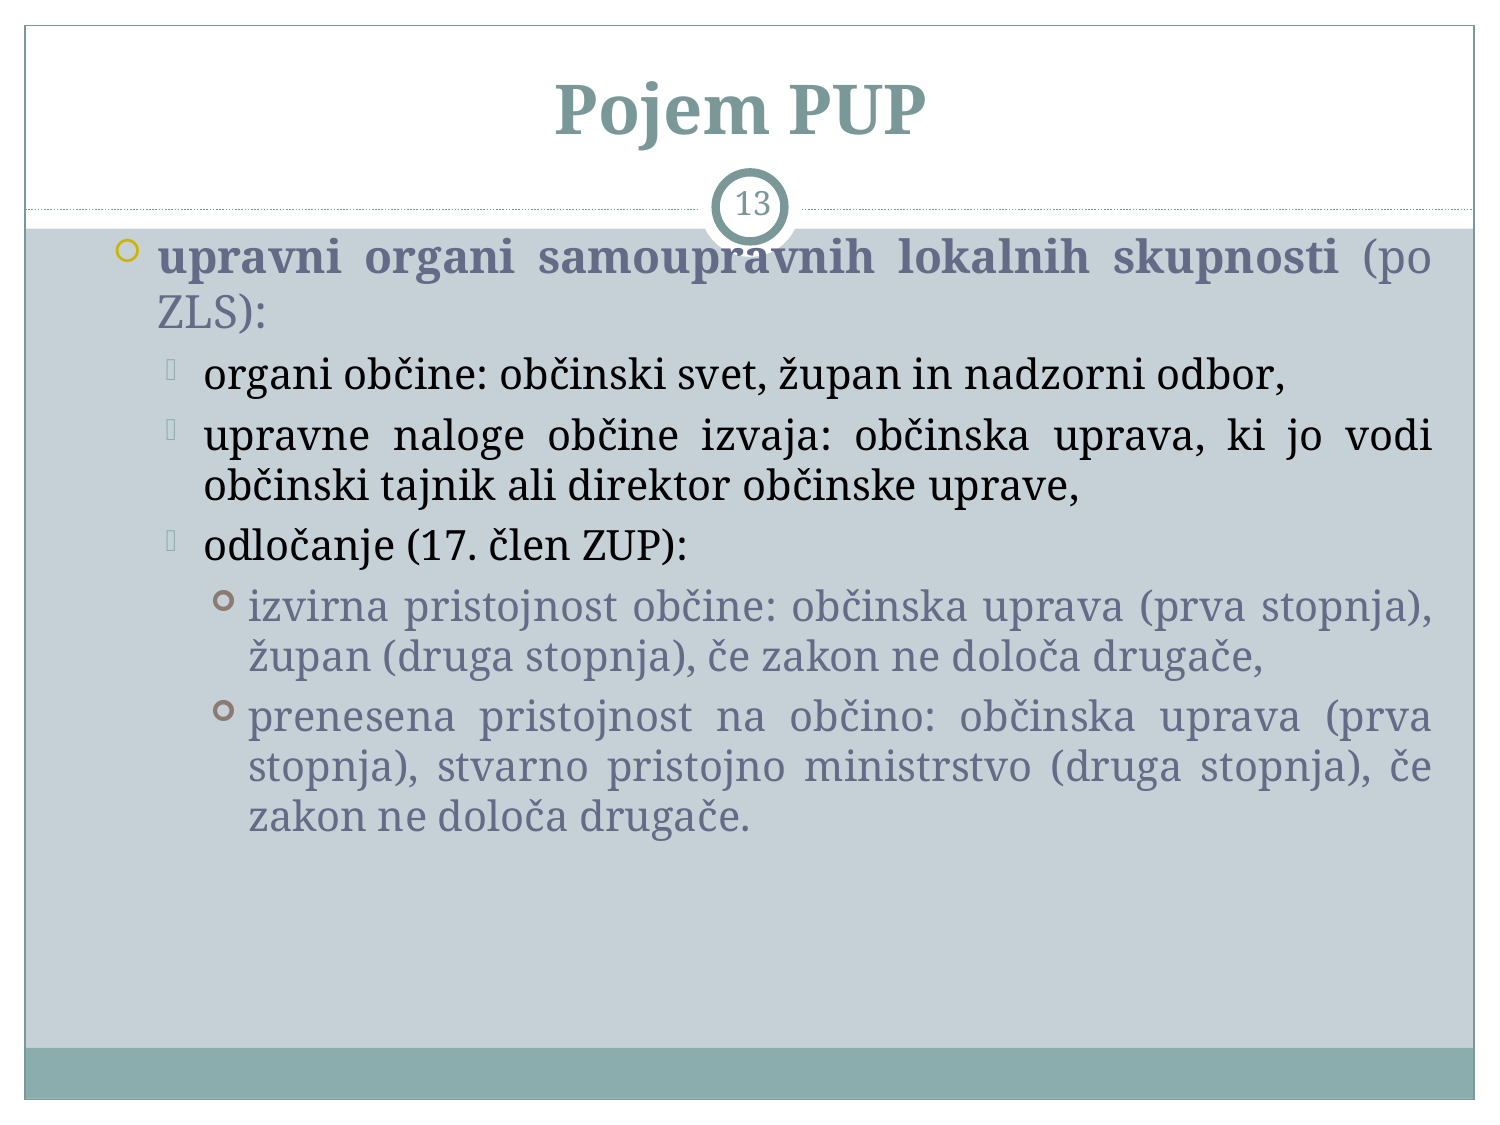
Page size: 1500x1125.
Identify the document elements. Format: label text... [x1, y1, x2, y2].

title Pojem PUP [41, 30, 1442, 156]
text_box <number> [715, 168, 791, 220]
list upravni organi samoupravnih lokalnih skupnosti (po ZLS): organi občine: občinski svet, župan in nadzorni odbor, upravne naloge občine izvaja: občinska uprava, ki jo vodi občinski tajnik ali direktor občinske uprave, odločanje (17. člen ZUP): izvirna pristojnost občine: občinska uprava (prva stopnja), župan (druga stopnja), če zakon ne določa drugače, prenesena pristojnost na občino: občinska uprava (prva stopnja), stvarno pristojno ministrstvo (druga stopnja), če zakon ne določa drugače. [53, 220, 1449, 1035]
